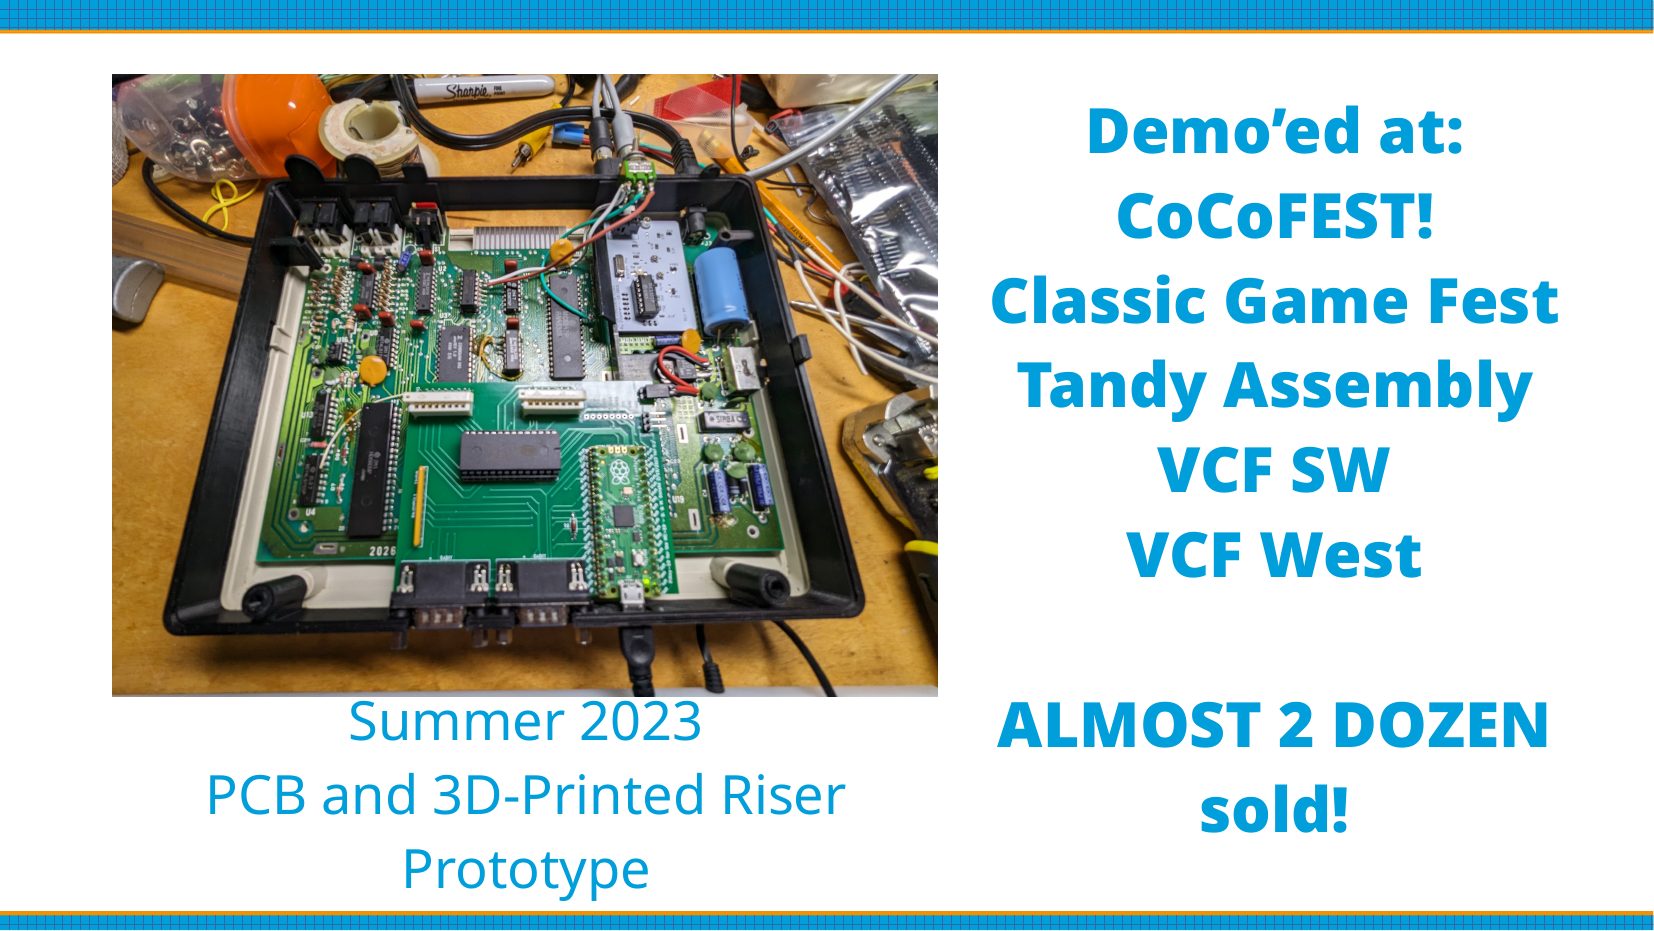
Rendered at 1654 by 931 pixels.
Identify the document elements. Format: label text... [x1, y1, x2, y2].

picture [112, 74, 938, 697]
text_box Demo’ed at: CoCoFEST! Classic Game Fest Tandy Assembly VCF SW VCF West ALMOST 2 DOZEN sold! [975, 75, 1576, 863]
text_box Summer 2023 PCB and 3D-Printed Riser Prototype [113, 690, 939, 896]
